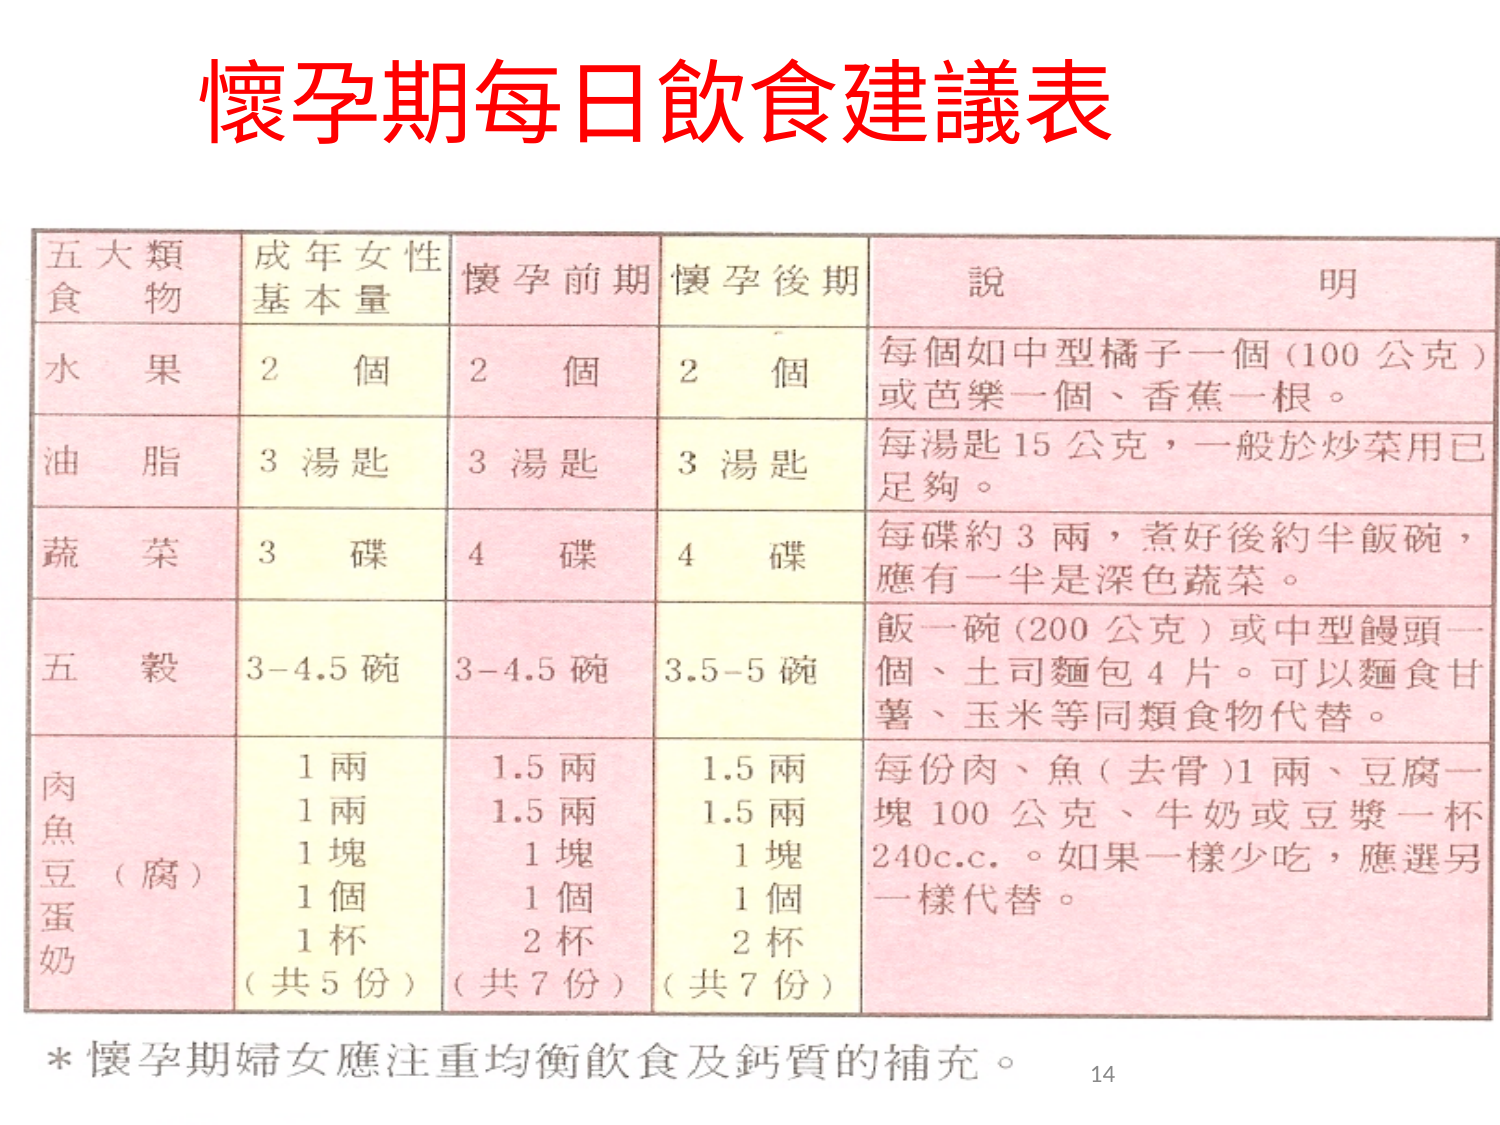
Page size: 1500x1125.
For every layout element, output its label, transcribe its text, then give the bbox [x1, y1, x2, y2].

text_box [1074, 1042, 1426, 1103]
title 懷孕期每日飲食建議表 [0, 0, 1313, 200]
text_box [512, 1042, 988, 1103]
picture [0, 220, 1500, 1125]
